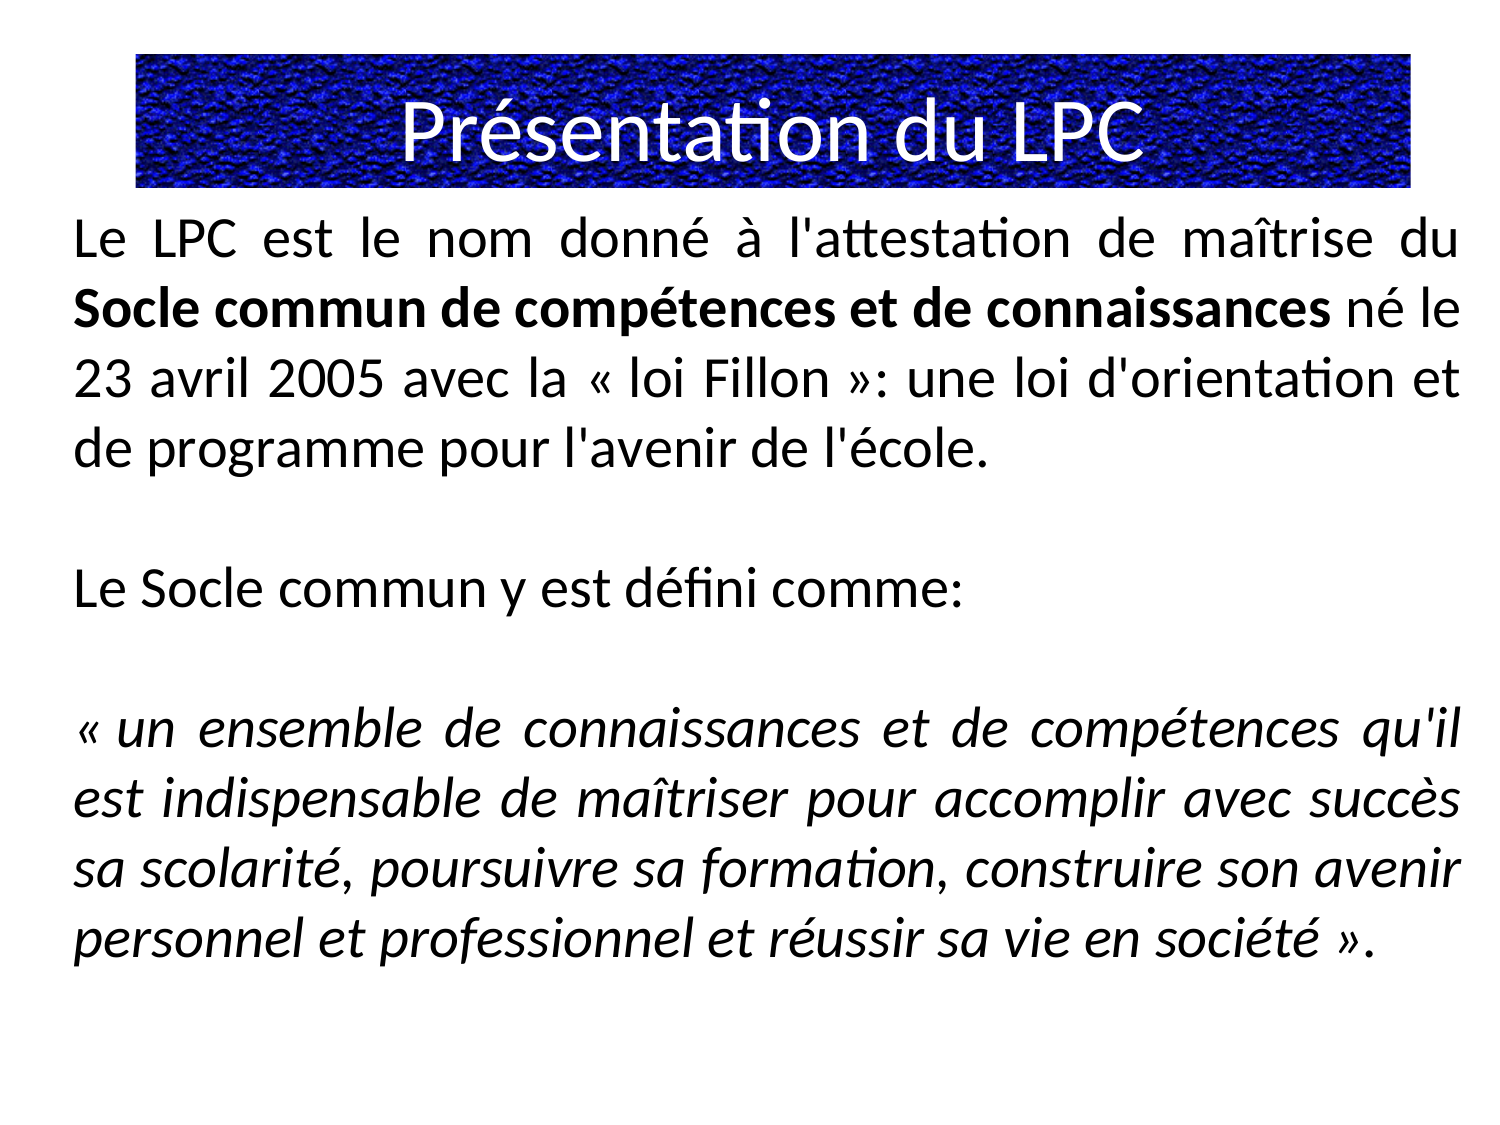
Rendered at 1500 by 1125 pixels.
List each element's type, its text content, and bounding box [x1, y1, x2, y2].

text_box Le LPC est le nom donné à l'attestation de maîtrise du Socle commun de compétences et de connaissances né le 23 avril 2005 avec la « loi Fillon »: une loi d'orientation et de programme pour l'avenir de l'école. Le Socle commun y est défini comme: « un ensemble de connaissances et de compétences qu'il est indispensable de maîtriser pour accomplir avec succès sa scolarité, poursuivre sa formation, construire son avenir personnel et professionnel et réussir sa vie en société ». [59, 184, 1477, 1122]
title Présentation du LPC [135, 54, 1411, 184]
